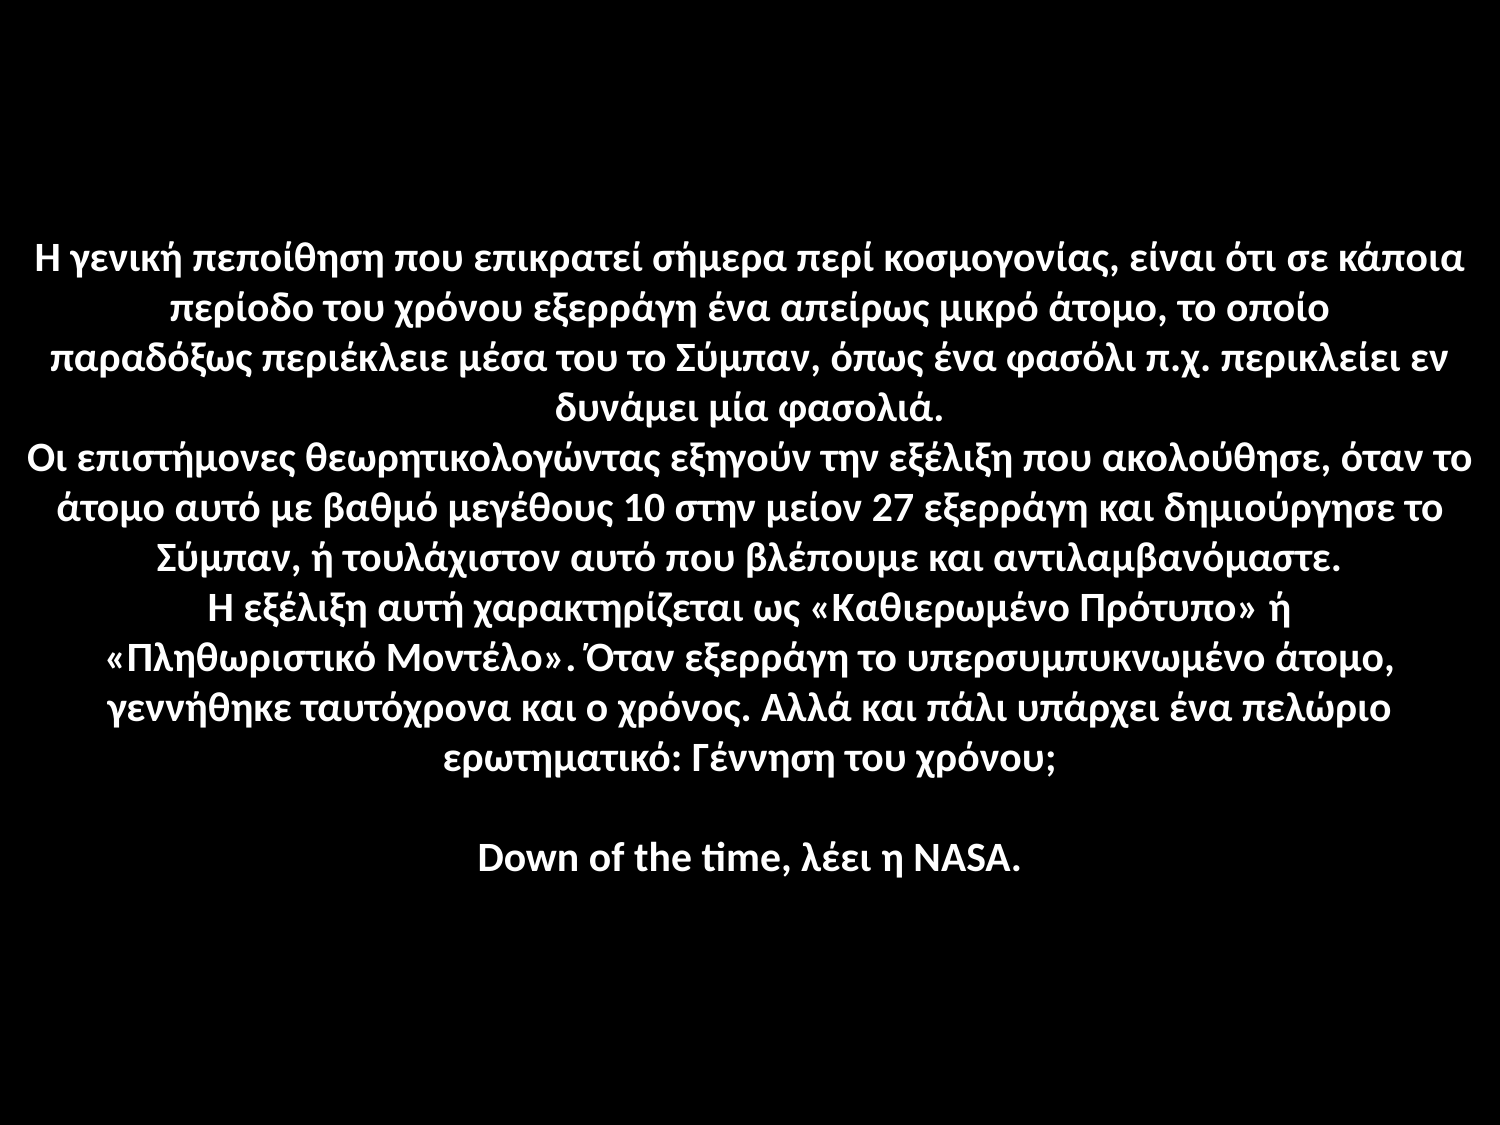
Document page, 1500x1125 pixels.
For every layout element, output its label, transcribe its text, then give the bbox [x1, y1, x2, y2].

text_box Η γενική πεποίθηση που επικρατεί σήμερα περί κοσμογονίας, είναι ότι σε κάποια περίοδο του χρόνου εξερράγη ένα απείρως μικρό άτομο, το οποίο παραδόξως περιέκλειε μέσα του το Σύμπαν, όπως ένα φασόλι π.χ. περικλείει εν δυνάμει μία φασολιά. Οι επιστήμονες θεωρητικολογώντας εξηγούν την εξέλιξη που ακολούθησε, όταν το άτομο αυτό με βαθμό μεγέθους 10 στην μείον 27 εξερράγη και δημιούργησε το Σύμπαν, ή τουλάχιστον αυτό που βλέπουμε και αντιλαμβανόμαστε. Η εξέλιξη αυτή χαρακτηρίζεται ως «Καθιερωμένο Πρότυπο» ή «Πληθωριστικό Μοντέλο». Όταν εξερράγη το υπερσυμπυκνωμένο άτομο, γεννήθηκε ταυτόχρονα και ο χρόνος. Αλλά και πάλι υπάρχει ένα πελώριο ερωτηματικό: Γέννηση του χρόνου; Down of the time, λέει η NASA. [0, 222, 1500, 888]
